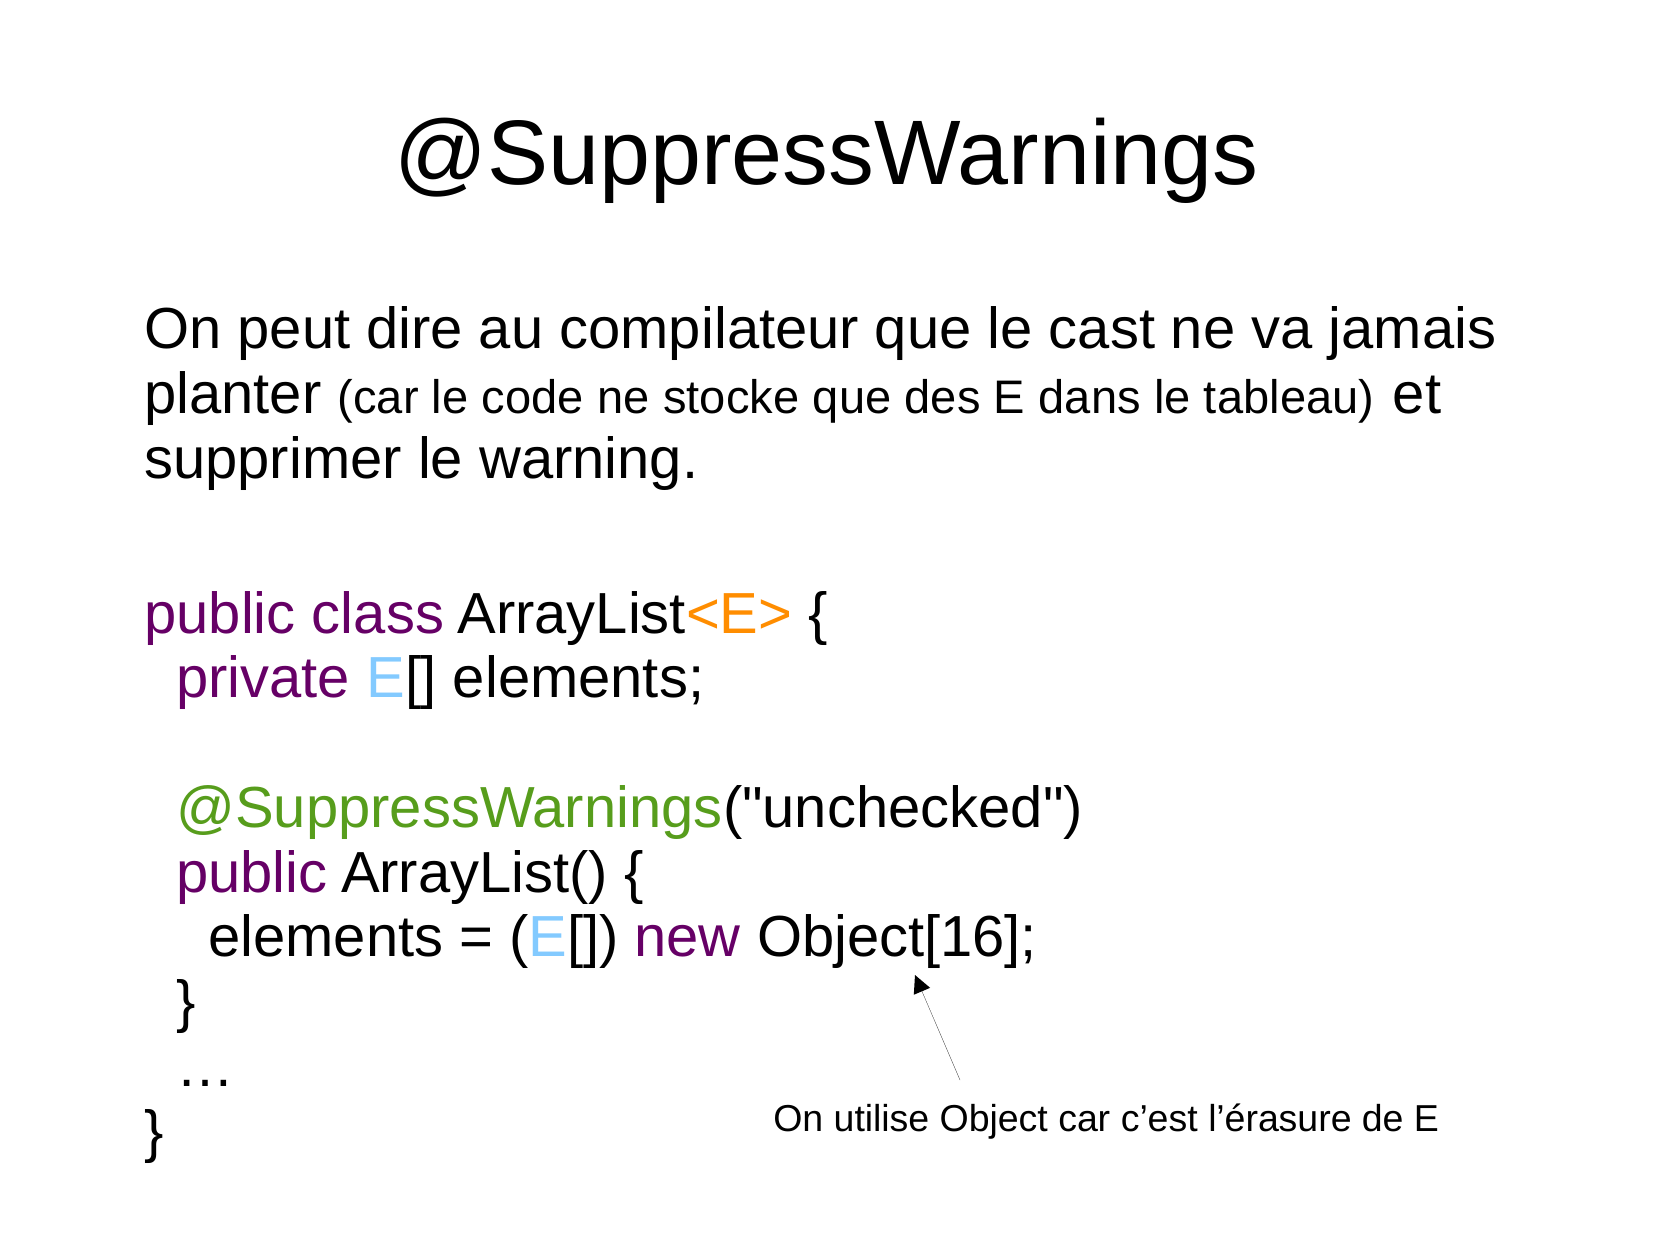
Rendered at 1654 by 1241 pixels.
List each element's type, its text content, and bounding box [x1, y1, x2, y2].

text_box On utilise Object car c’est l’érasure de E [758, 1089, 1456, 1147]
title @SuppressWarnings [82, 49, 1571, 257]
list On peut dire au compilateur que le cast ne va jamais planter (car le code ne stocke que des E dans le tableau) et supprimer le warning. public class ArrayList<E> { private E[] elements; @SuppressWarnings("unchecked") public ArrayList() { elements = (E[]) new Object[16]; } … } [82, 296, 1571, 1176]
